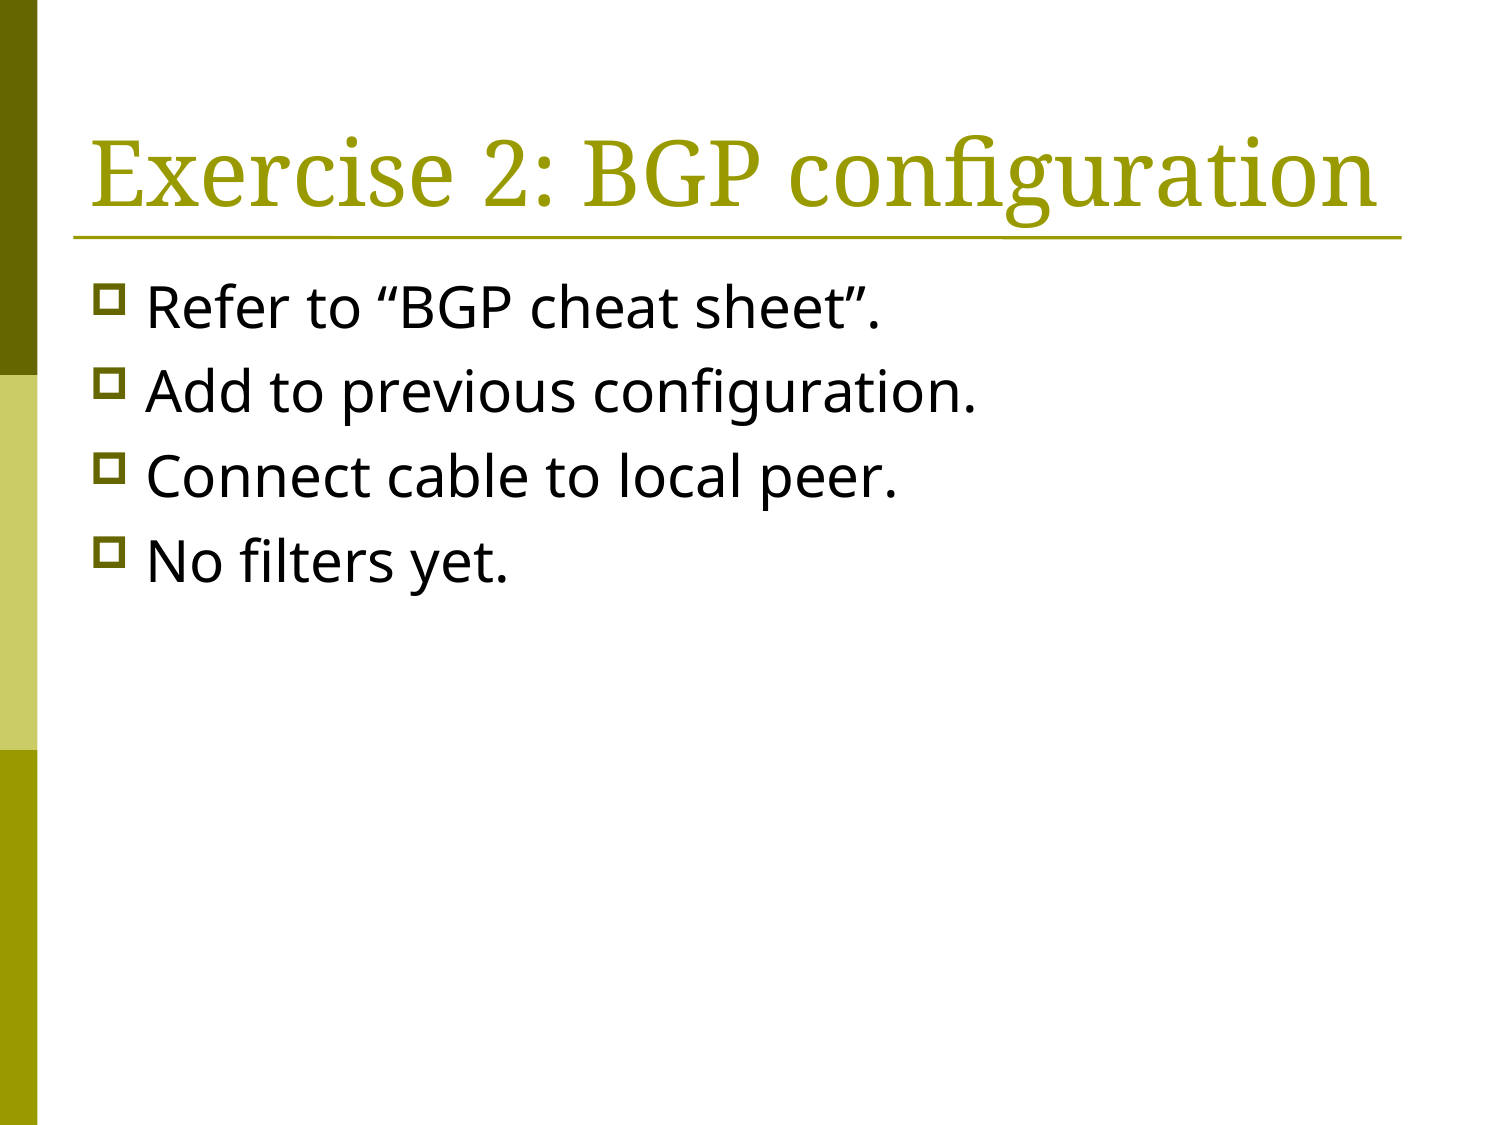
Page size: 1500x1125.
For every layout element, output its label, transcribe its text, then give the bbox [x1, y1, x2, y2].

text_box Exercise 2: BGP configuration [75, 45, 1426, 233]
text_box Refer to “BGP cheat sheet”. Add to previous configuration. Connect cable to local peer. No filters yet. [75, 262, 1426, 1006]
